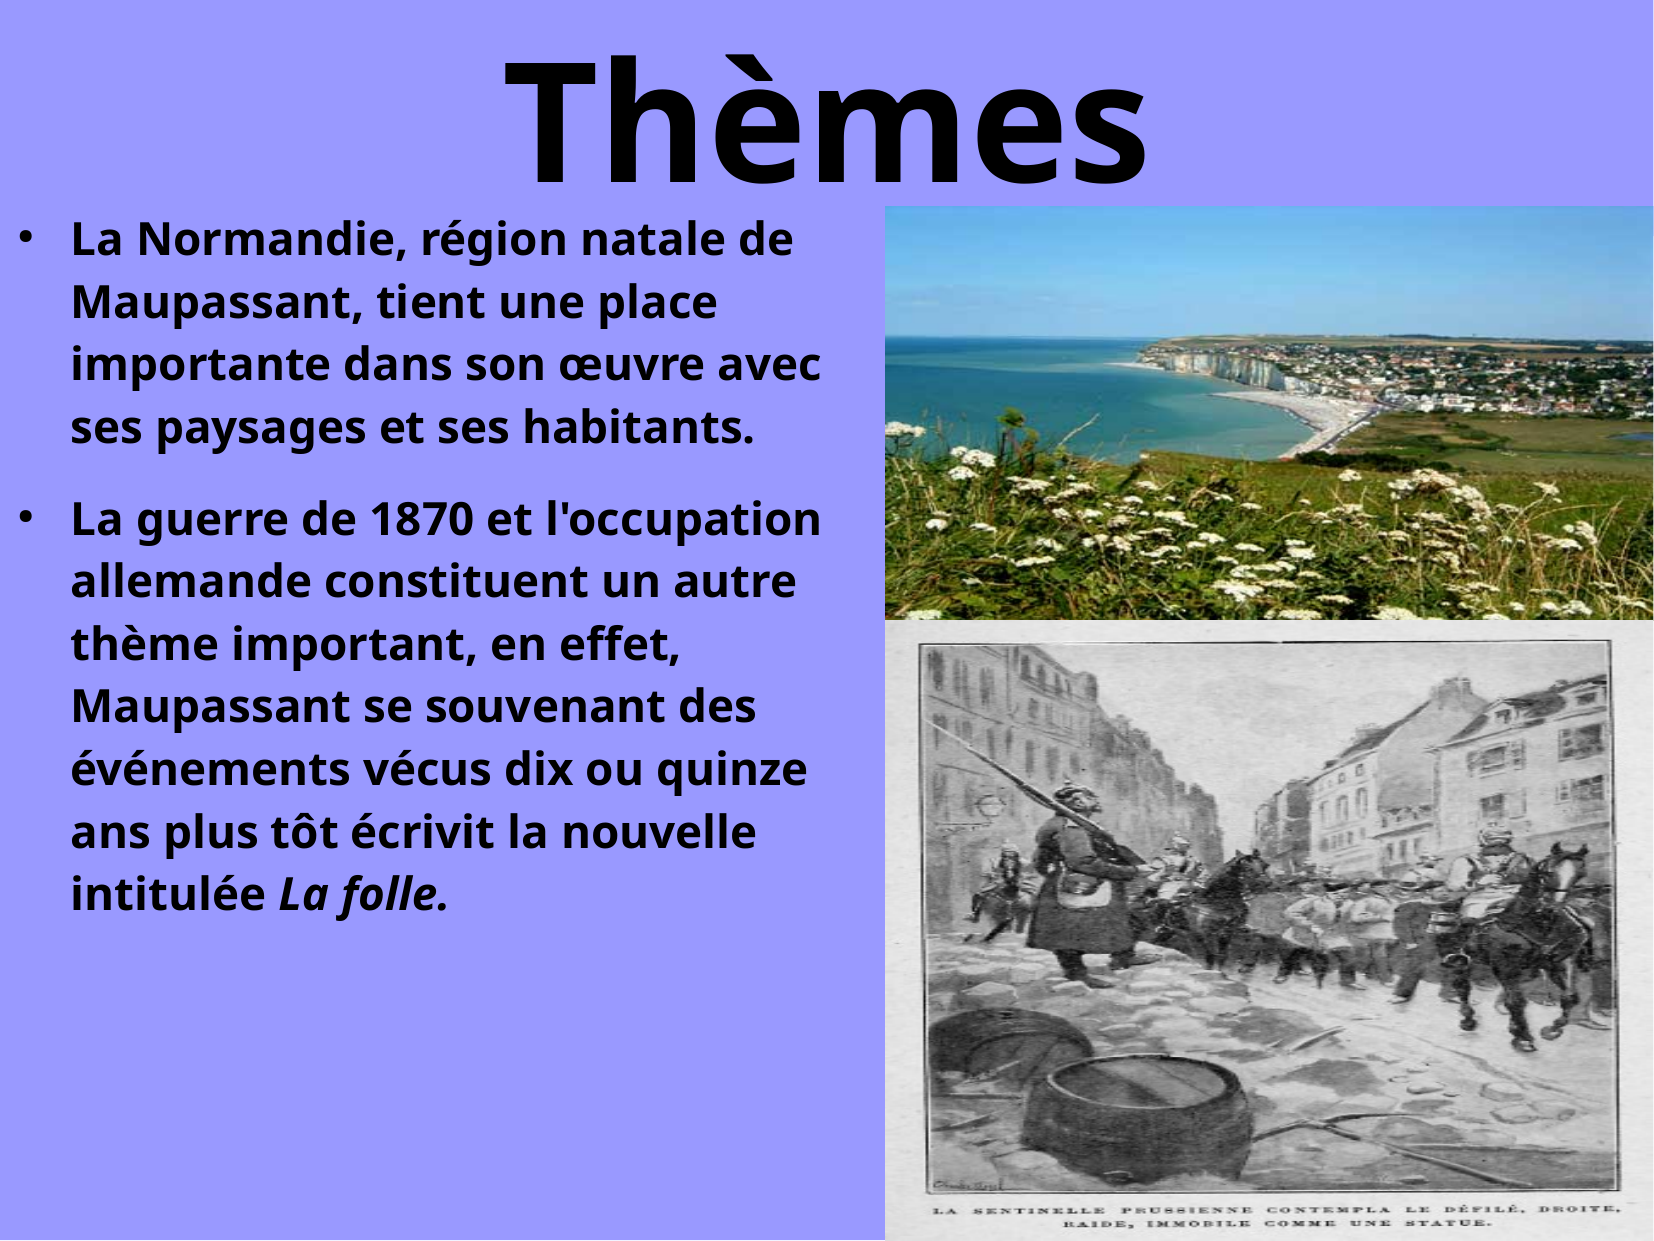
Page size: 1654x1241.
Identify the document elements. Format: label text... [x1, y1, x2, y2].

title Thèmes [0, 0, 1654, 206]
picture [885, 206, 1654, 1241]
list La Normandie, région natale de Maupassant, tient une place importante dans son œuvre avec ses paysages et ses habitants. La guerre de 1870 et l'occupation allemande constituent un autre thème important, en effet, Maupassant se souvenant des événements vécus dix ou quinze ans plus tôt écrivit la nouvelle intitulée La folle. [0, 206, 885, 1241]
